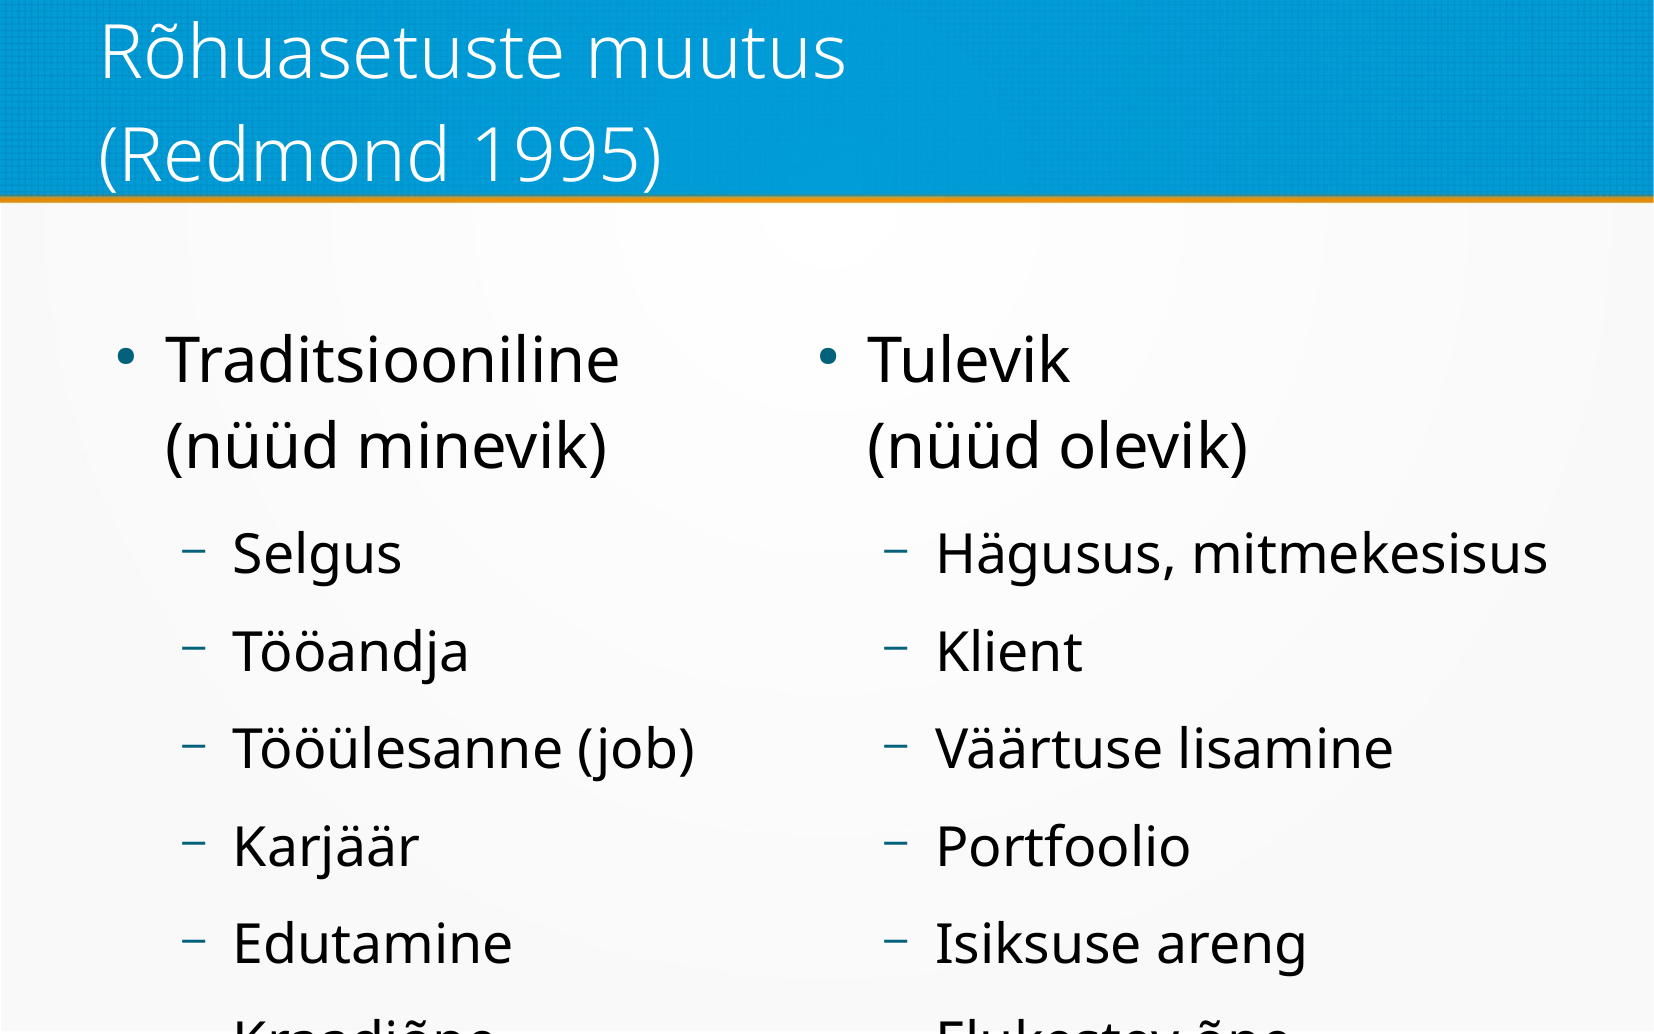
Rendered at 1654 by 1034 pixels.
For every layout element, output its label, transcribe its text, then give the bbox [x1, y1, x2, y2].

list Traditsiooniline (nüüd minevik) Selgus Tööandja Tööülesanne (job) Karjäär Edutamine Kraadiõpe [98, 315, 800, 1034]
list Tulevik (nüüd olevik) Hägusus, mitmekesisus Klient Väärtuse lisamine Portfoolio Isiksuse areng Elukestev õpe [800, 315, 1654, 1034]
title Rõhuasetuste muutus (Redmond 1995) [98, 0, 1630, 204]
picture [0, 195, 1654, 1034]
